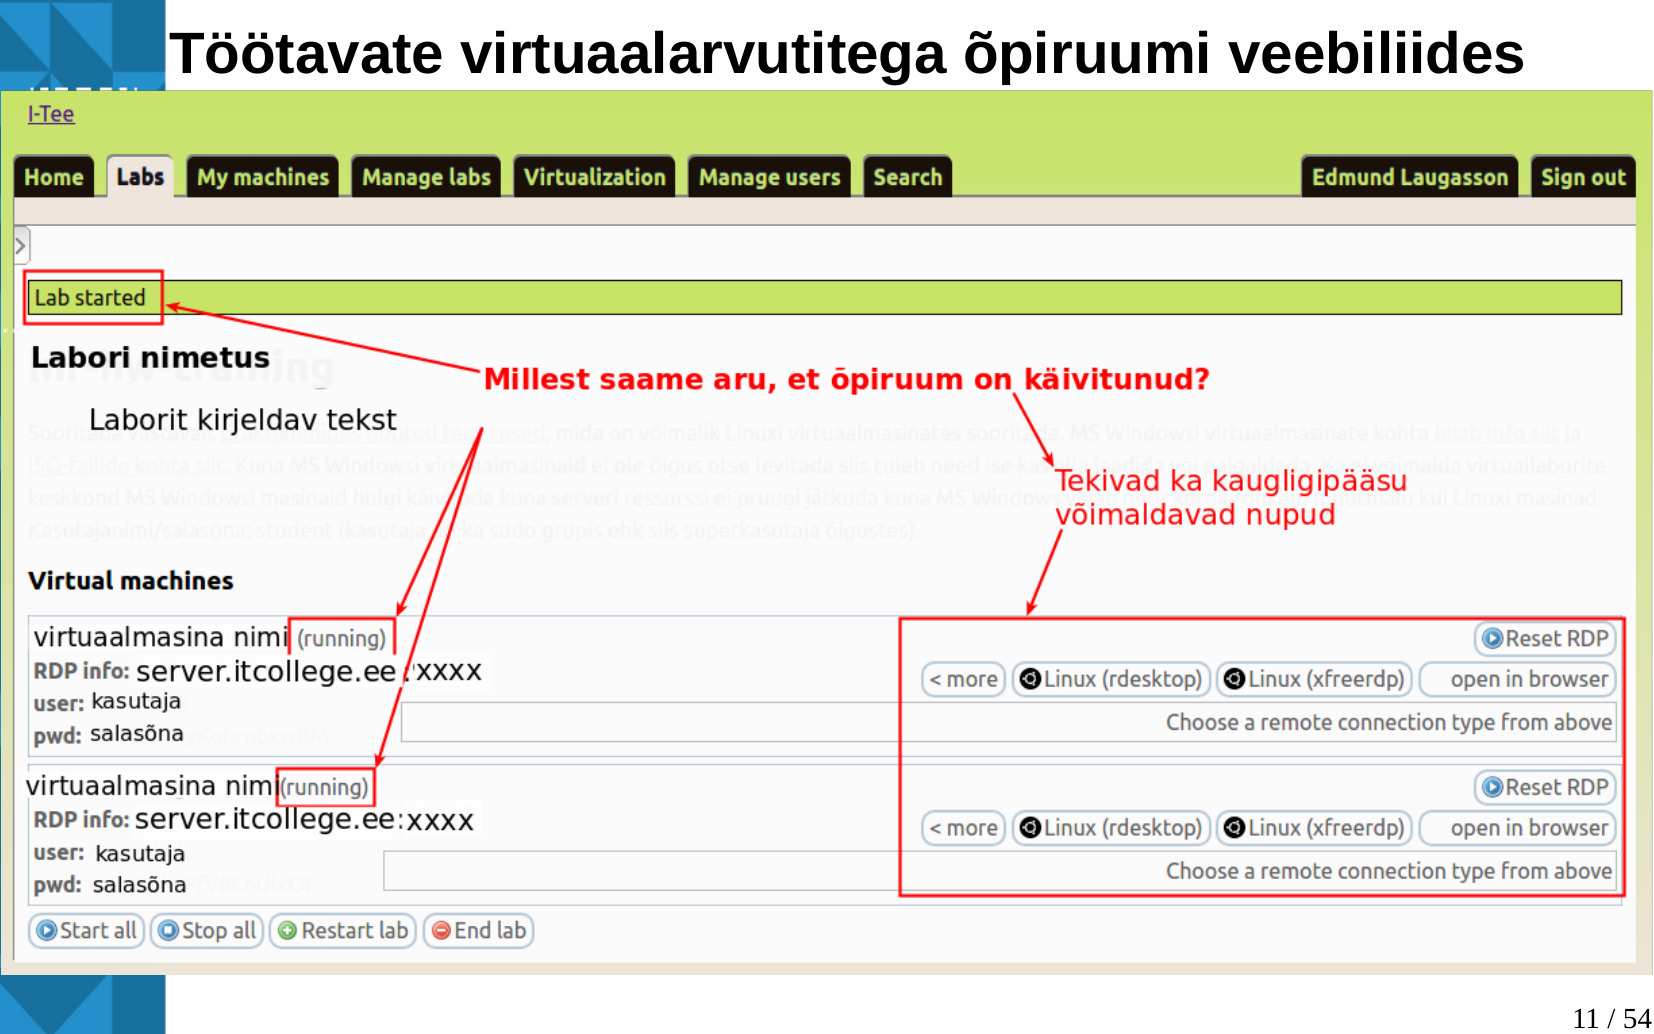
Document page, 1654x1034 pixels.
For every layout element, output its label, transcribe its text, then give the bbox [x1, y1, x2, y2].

picture [1, 88, 1654, 975]
title Töötavate virtuaalarvutitega õpiruumi veebiliides [169, 11, 1571, 88]
